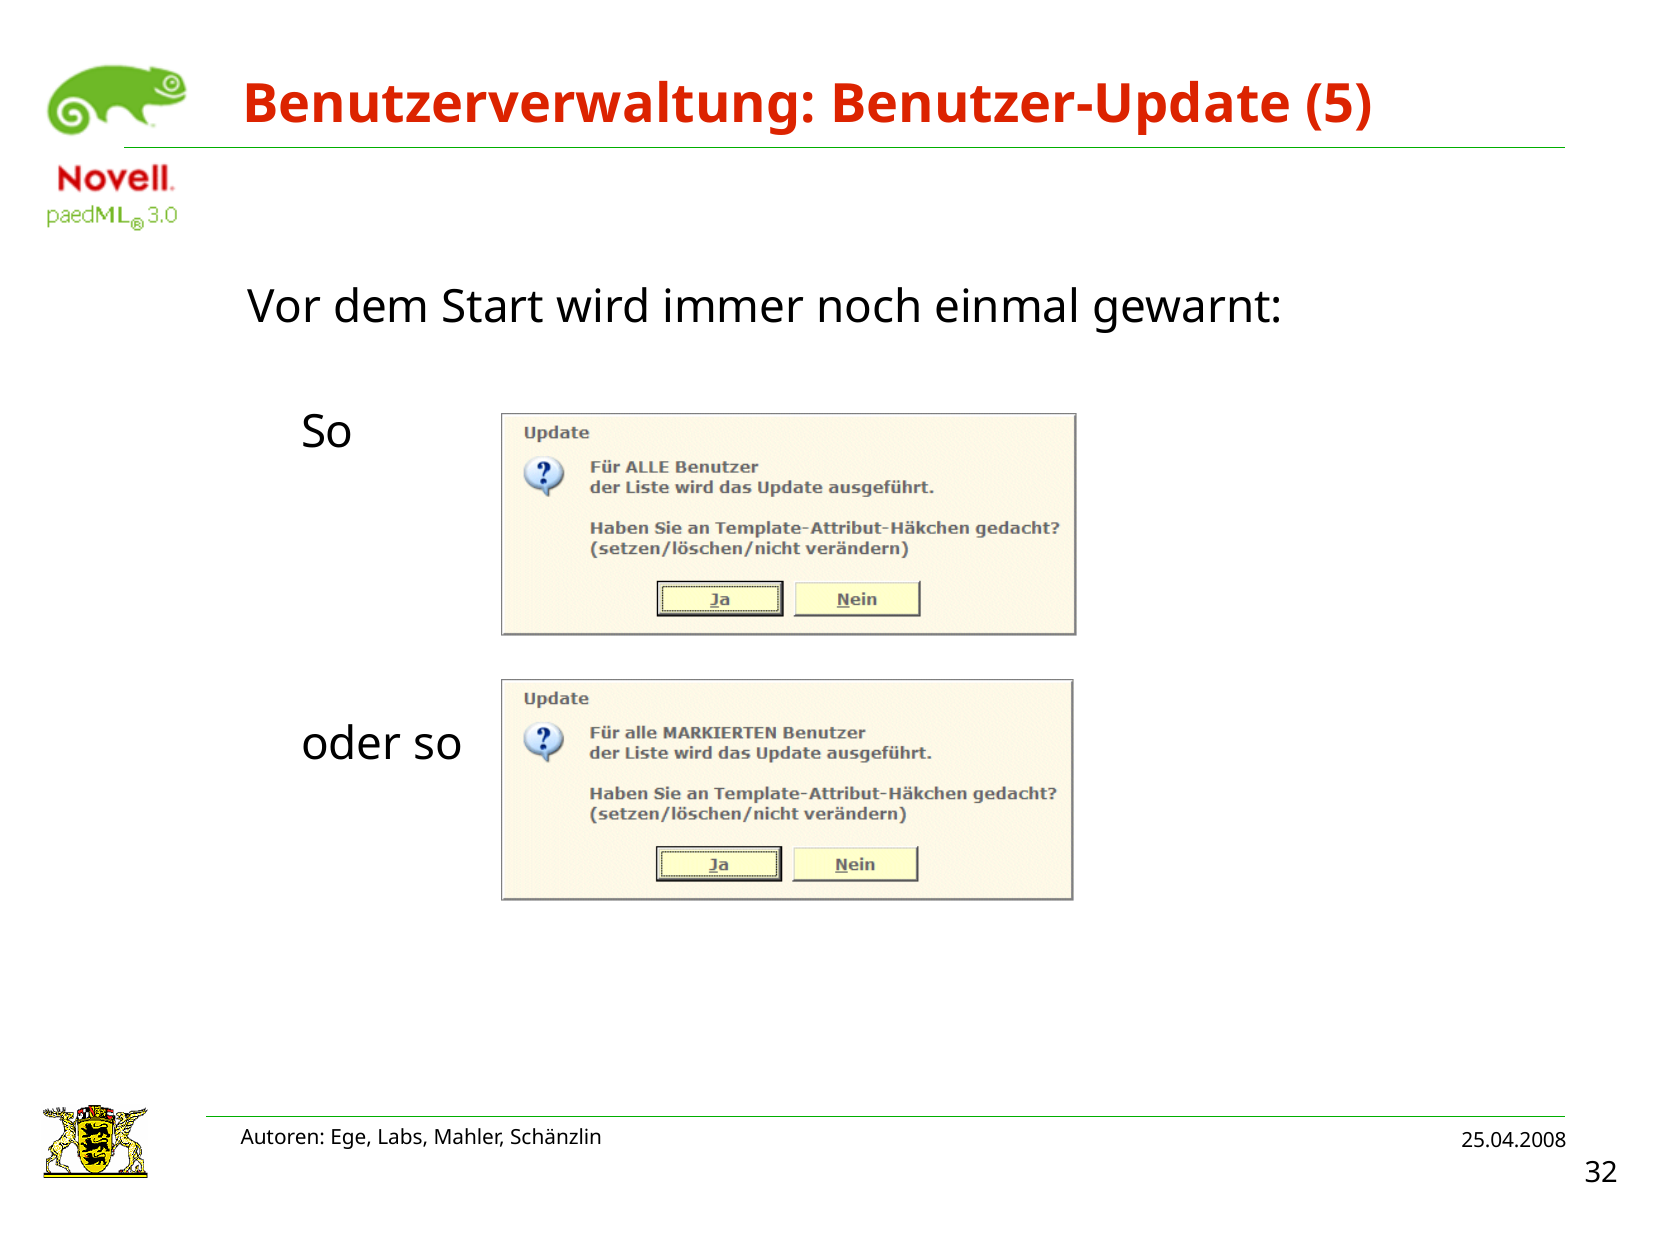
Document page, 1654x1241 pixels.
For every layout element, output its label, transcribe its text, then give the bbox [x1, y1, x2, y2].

picture [41, 1104, 148, 1180]
list Vor dem Start wird immer noch einmal gewarnt: So oder so [230, 273, 1388, 1044]
picture [501, 679, 1075, 902]
title Benutzerverwaltung: Benutzer-Update (5) [242, 67, 1577, 136]
picture [501, 413, 1078, 637]
picture [29, 34, 199, 237]
